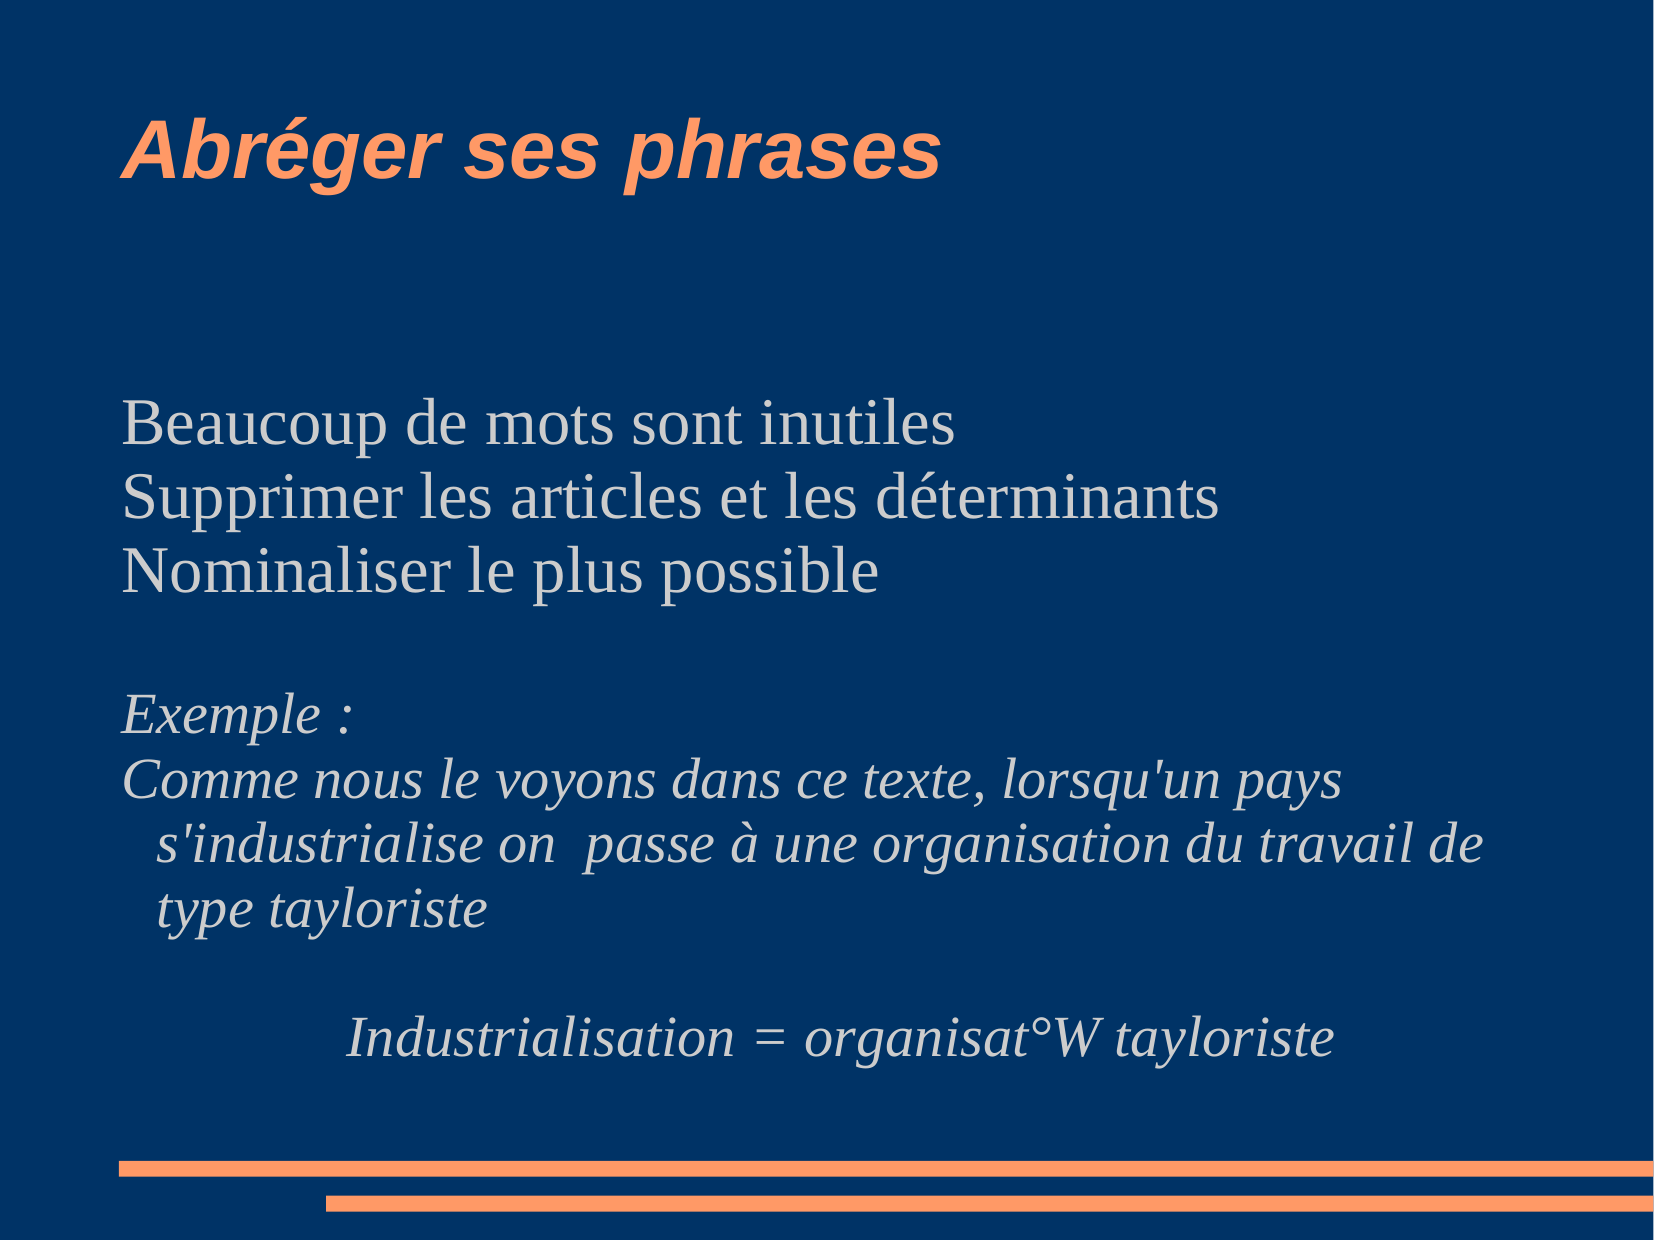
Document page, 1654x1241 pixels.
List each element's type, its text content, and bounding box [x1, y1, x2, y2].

subtitle Beaucoup de mots sont inutiles Supprimer les articles et les déterminants Nominaliser le plus possible Exemple : Comme nous le voyons dans ce texte, lorsqu'un pays s'industrialise on passe à une organisation du travail de type tayloriste Industrialisation = organisat°W tayloriste [121, 322, 1561, 1132]
title Abréger ses phrases [121, 46, 1534, 254]
